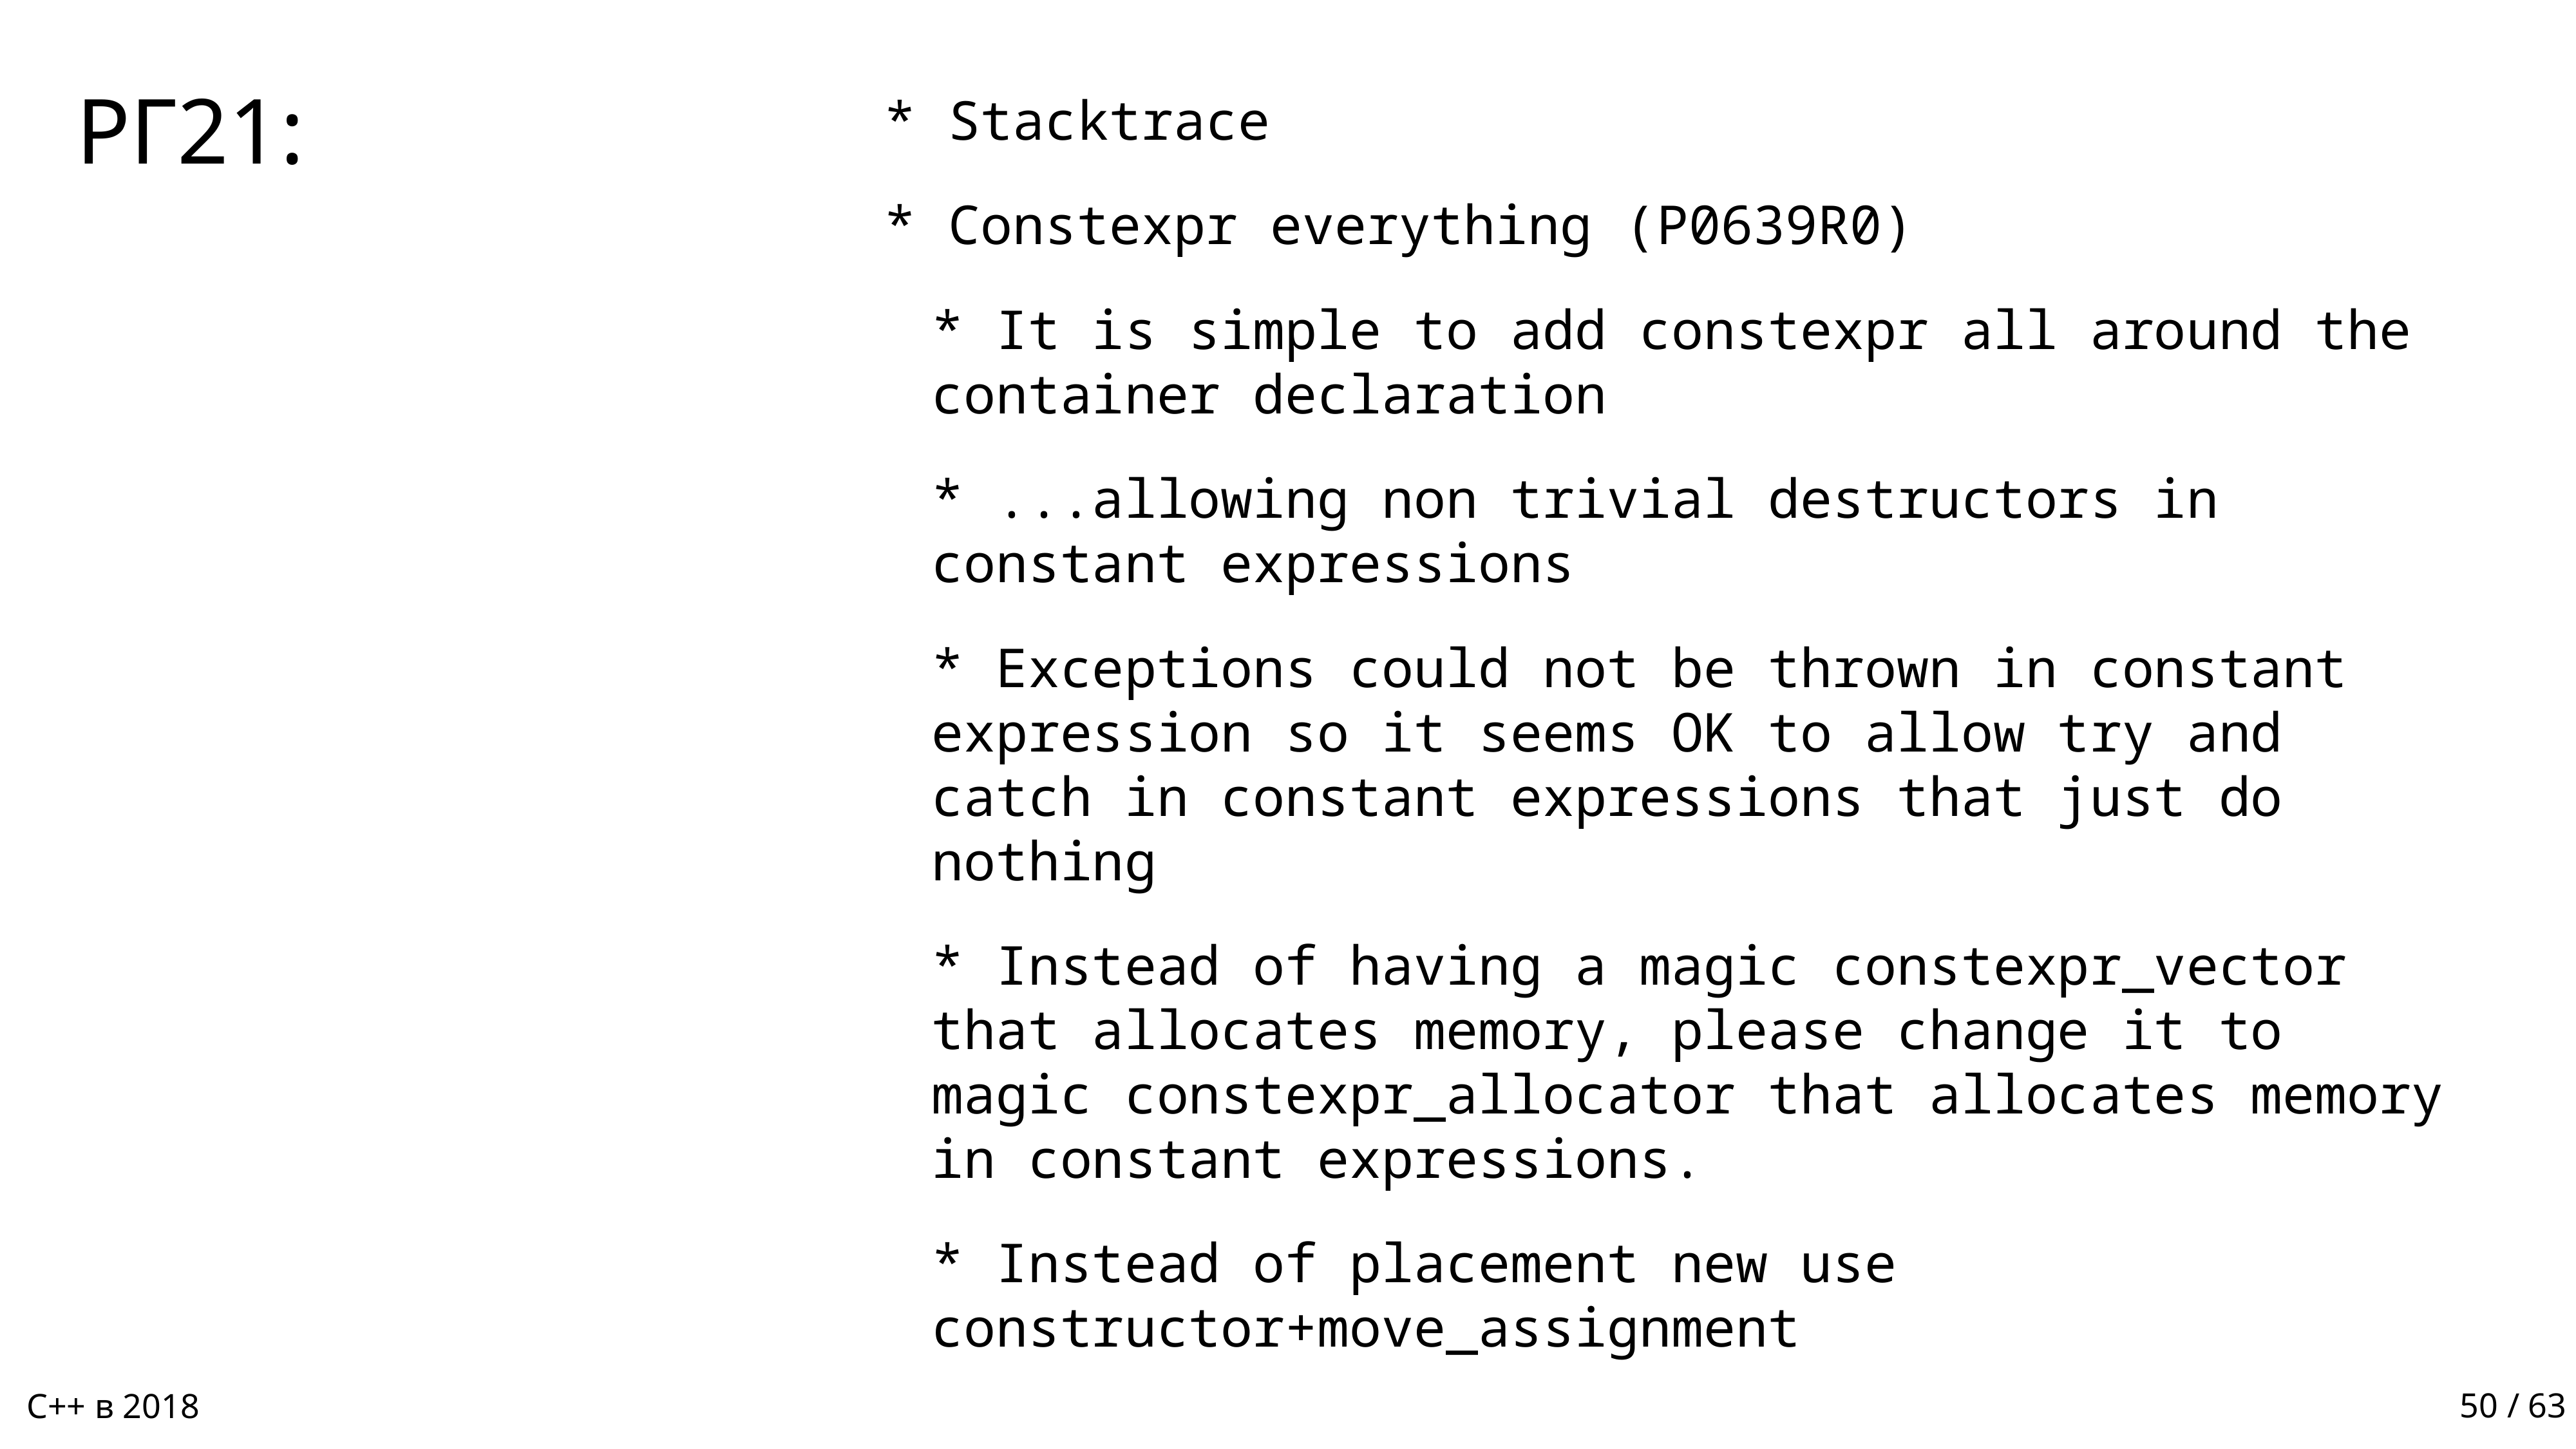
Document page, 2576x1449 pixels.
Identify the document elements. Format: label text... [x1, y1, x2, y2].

list * Stacktrace * Constexpr everything (P0639R0) * It is simple to add constexpr all around the container declaration * ...allowing non trivial destructors in constant expressions * Exceptions could not be thrown in constant expression so it seems OK to allow try and catch in constant expressions that just do nothing * Instead of having a magic constexpr_vector that allocates memory, please change it to magic constexpr_allocator that allocates memory in constant expressions. * Instead of placement new use constructor+move_assignment [875, 81, 2460, 1249]
list <number> / 63 [1479, 1376, 2576, 1431]
title РГ21: [66, 81, 802, 486]
list C++ в 2018 [17, 1376, 1114, 1431]
